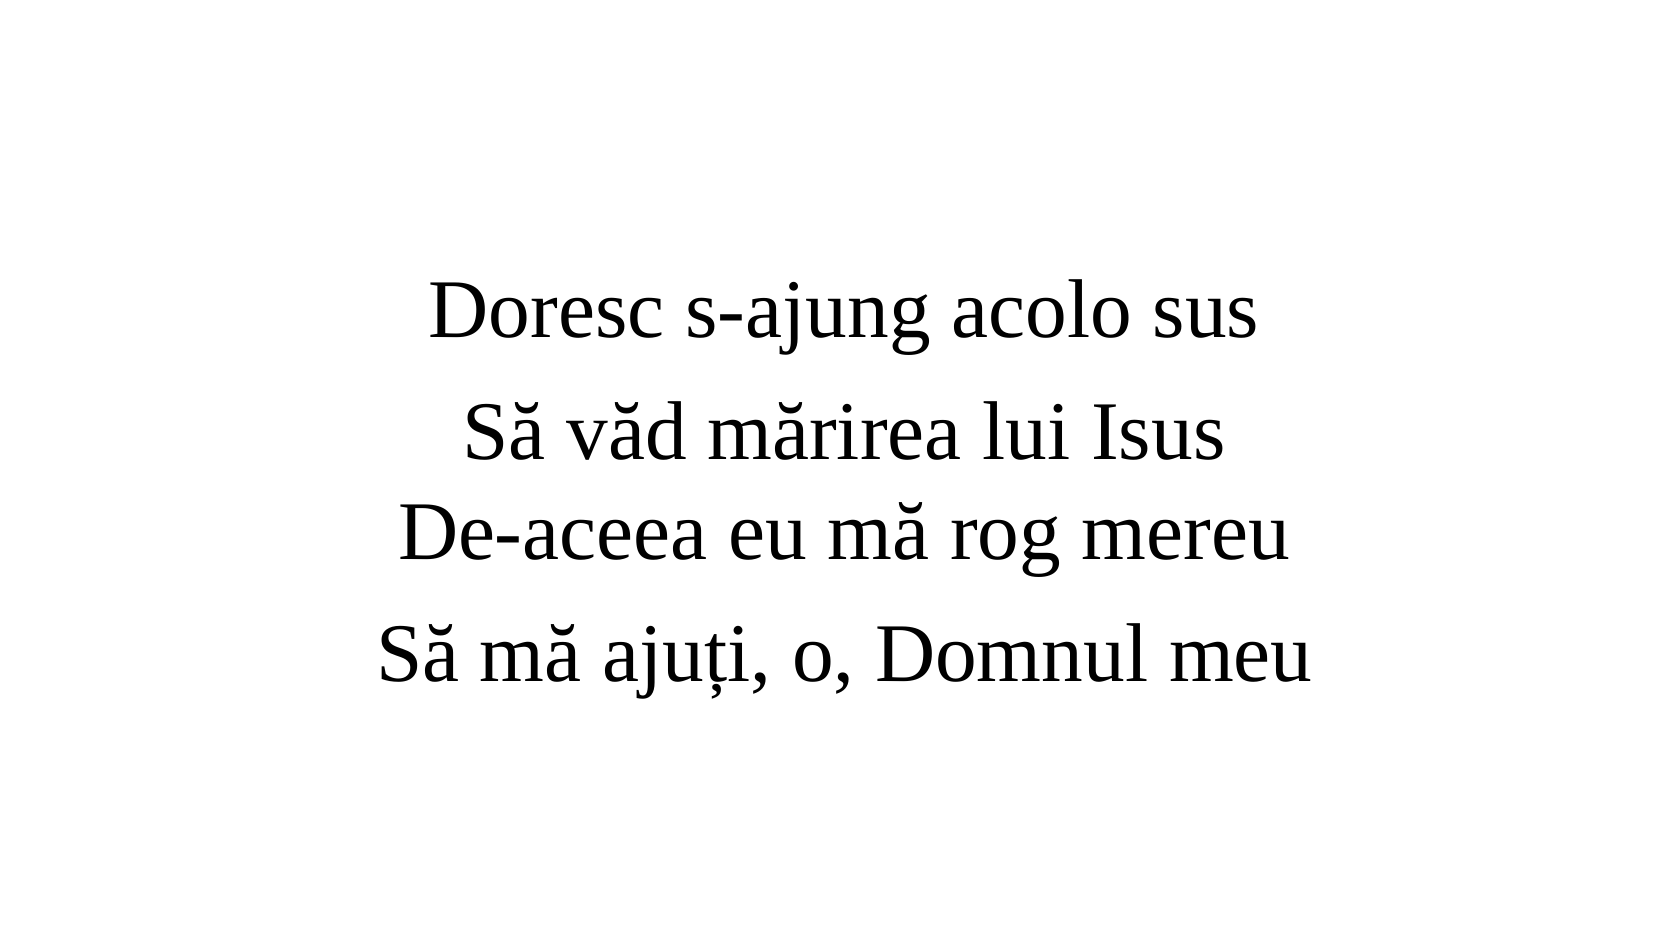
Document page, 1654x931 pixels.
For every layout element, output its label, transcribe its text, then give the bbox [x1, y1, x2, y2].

subtitle Doresc s-ajung acolo sus Să văd mărirea lui Isus De-aceea eu mă rog mereu Să mă ajuți, o, Domnul meu [153, 250, 1536, 701]
